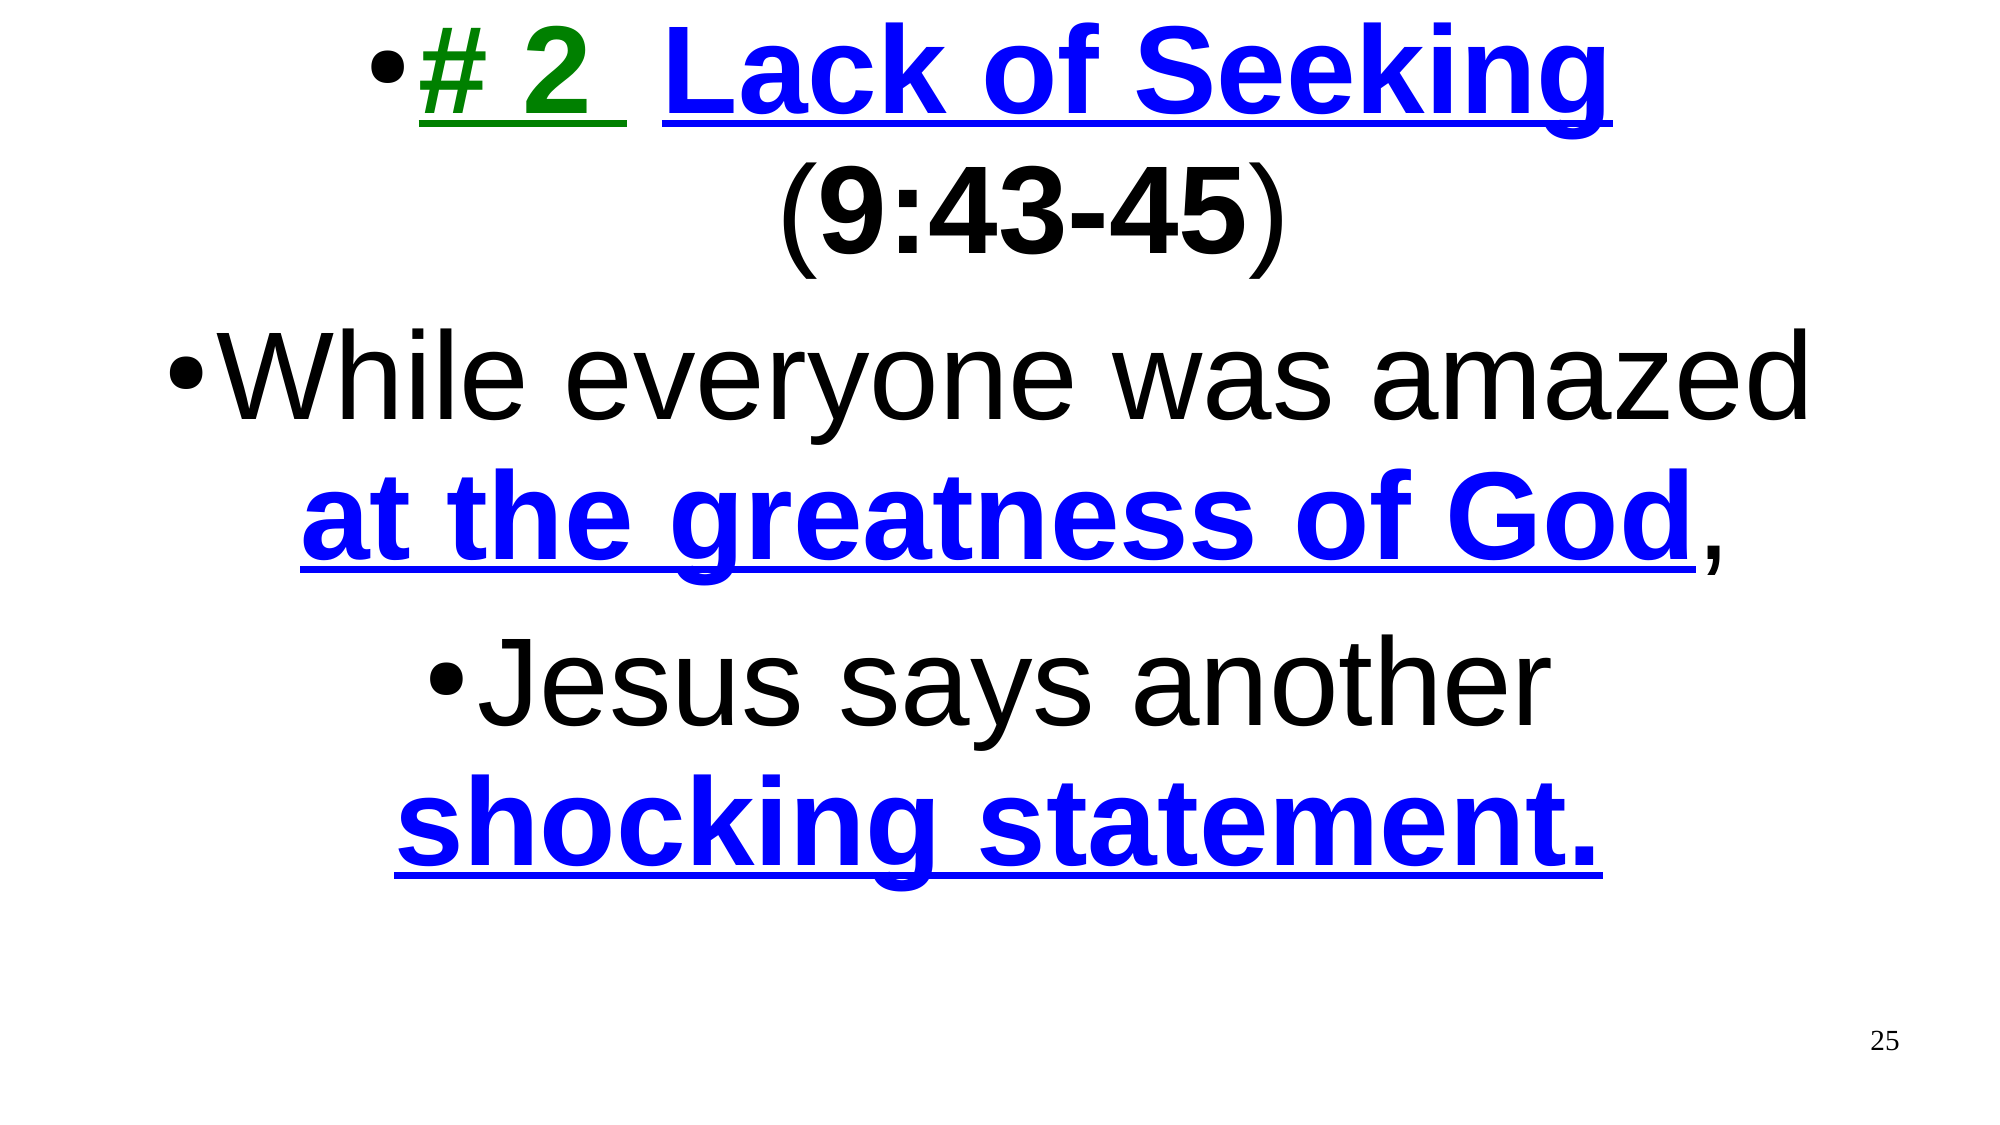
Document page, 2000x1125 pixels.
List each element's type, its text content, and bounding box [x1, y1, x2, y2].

list # 2 Lack of Seeking (9:43-45) While everyone was amazed at the greatness of God, Jesus says another shocking statement. [0, 0, 1996, 1123]
